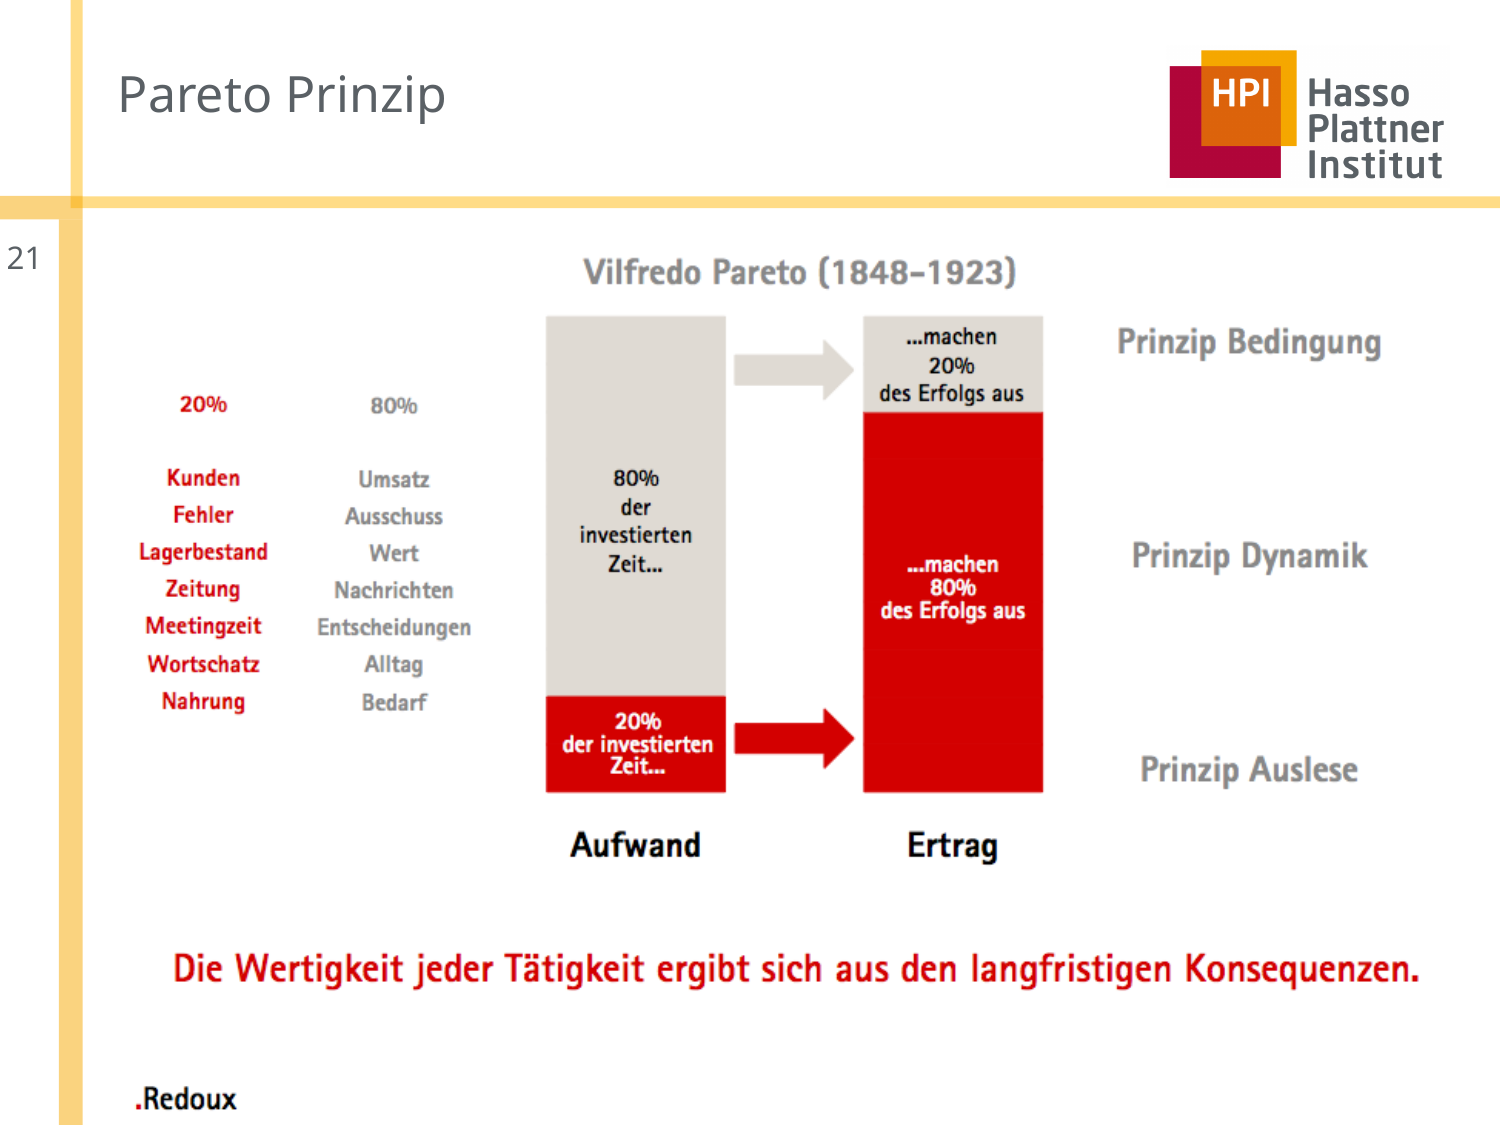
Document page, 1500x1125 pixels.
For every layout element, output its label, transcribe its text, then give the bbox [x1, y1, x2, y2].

title Pareto Prinzip [117, 7, 1093, 179]
picture [115, 212, 1439, 1125]
